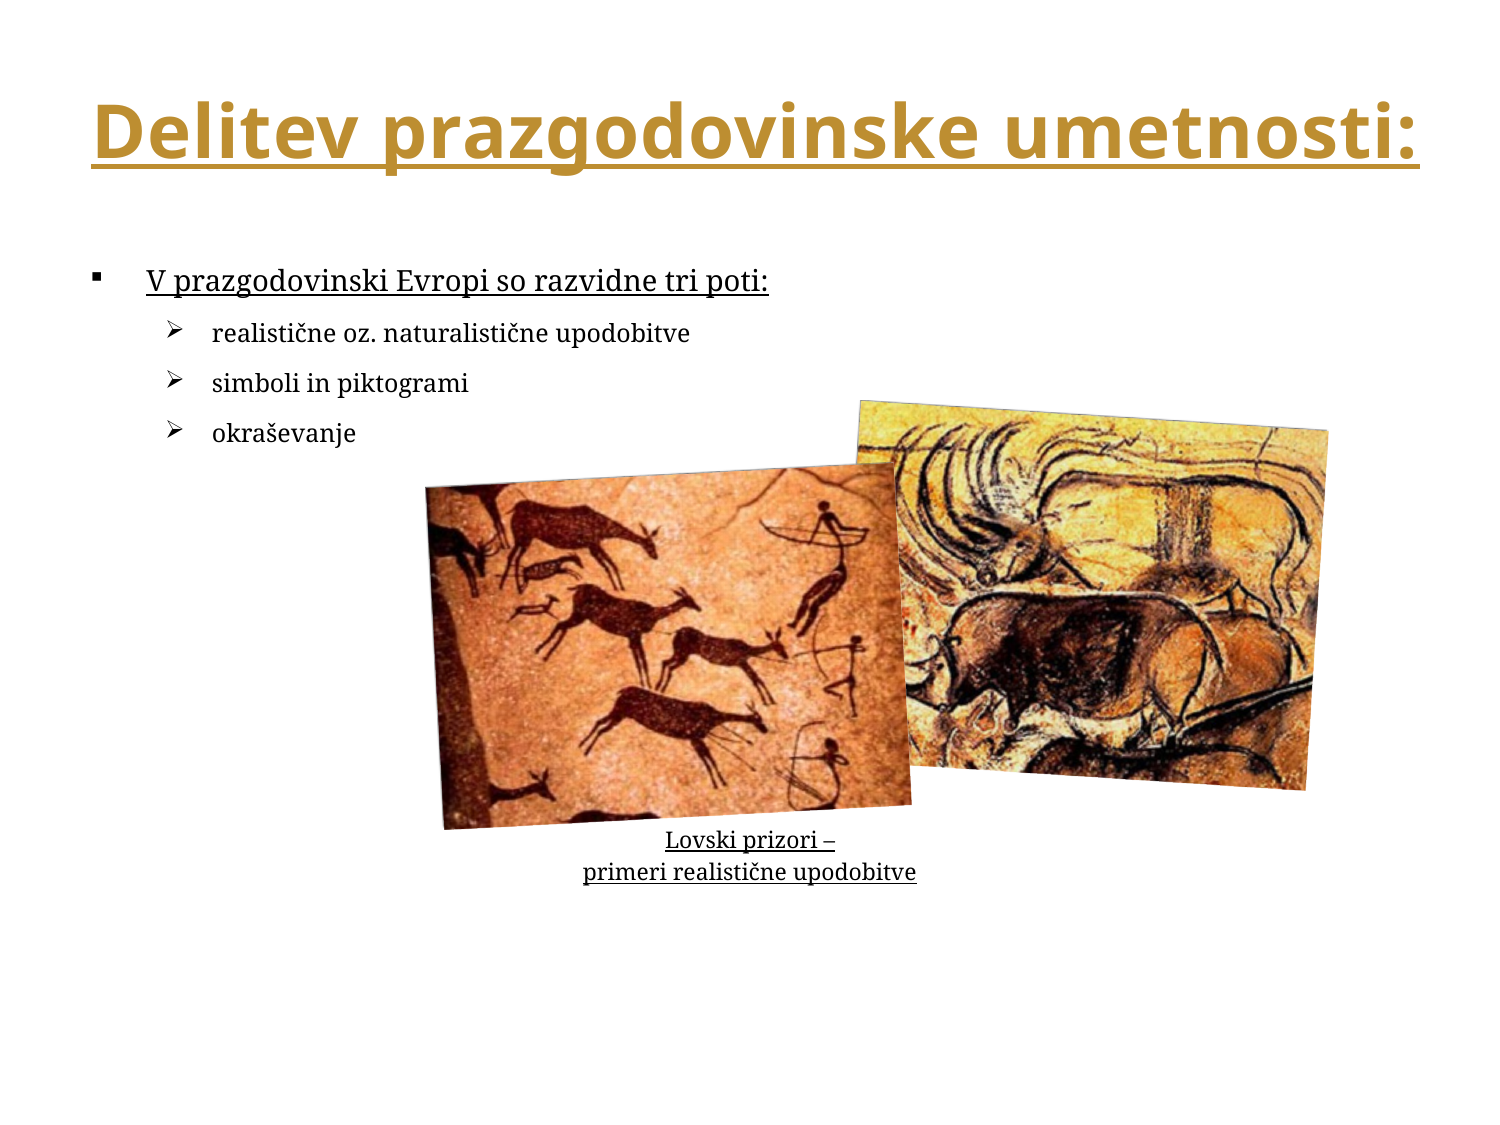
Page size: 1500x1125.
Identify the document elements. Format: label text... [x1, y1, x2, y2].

list V prazgodovinski Evropi so razvidne tri poti: realistične oz. naturalistične upodobitve simboli in piktogrami okraševanje Lovski prizori – primeri realistične upodobitve [75, 263, 1425, 1005]
picture [425, 400, 1329, 830]
text_box Delitev prazgodovinske umetnosti: [37, 75, 1475, 263]
